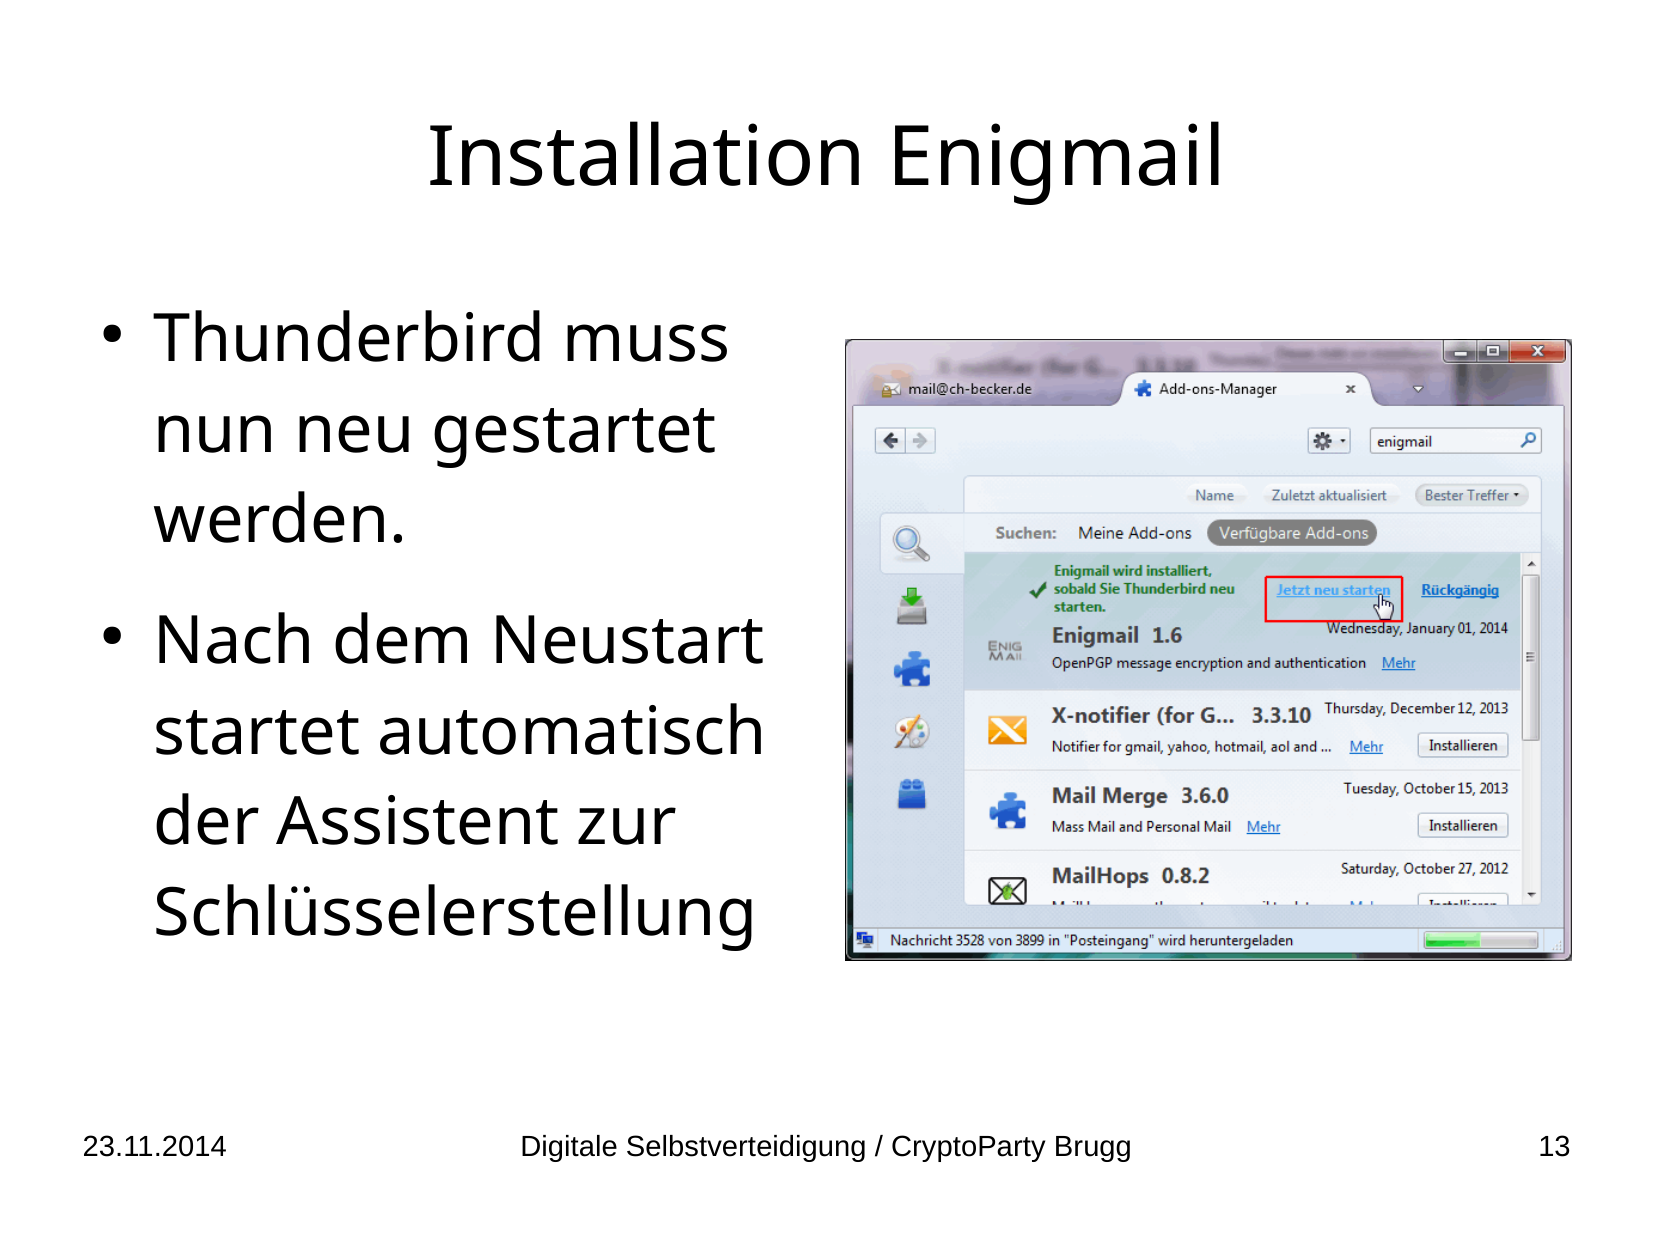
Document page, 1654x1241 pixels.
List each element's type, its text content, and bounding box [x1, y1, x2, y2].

title Installation Enigmail [82, 49, 1571, 257]
list Thunderbird muss nun neu gestartet werden. Nach dem Neustart startet automatisch der Assistent zur Schlüsselerstellung [82, 290, 809, 1010]
picture [845, 339, 1572, 961]
